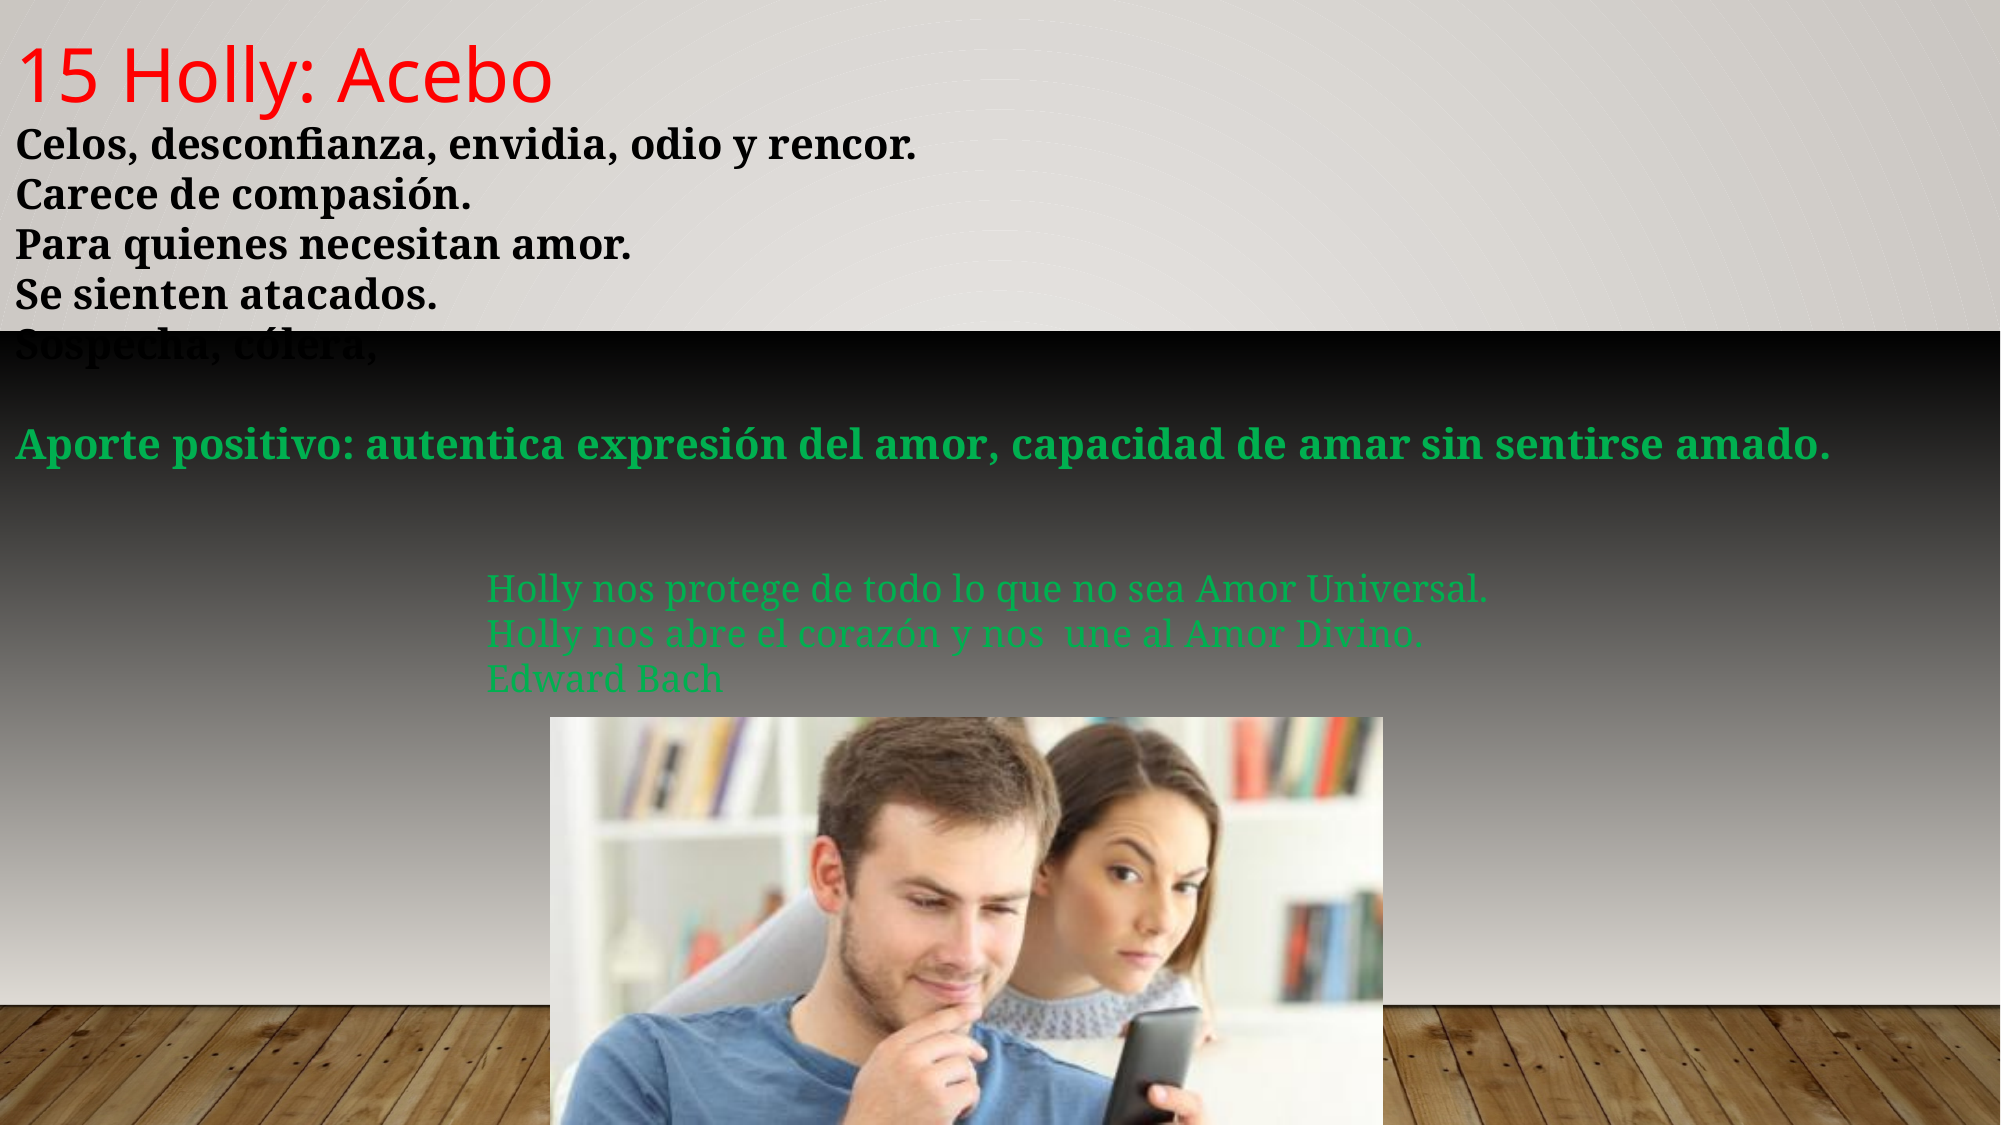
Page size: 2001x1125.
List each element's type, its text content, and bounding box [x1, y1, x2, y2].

picture [550, 717, 1383, 1125]
text_box Holly nos protege de todo lo que no sea Amor Universal. Holly nos abre el corazón y nos une al Amor Divino. Edward Bach [471, 557, 1566, 752]
text_box 15 Holly: Acebo Celos, desconfianza, envidia, odio y rencor. Carece de compasión. Para quienes necesitan amor. Se sienten atacados. Sospecha, cólera, Aporte positivo: autentica expresión del amor, capacidad de amar sin sentirse amado. [0, 20, 1864, 520]
